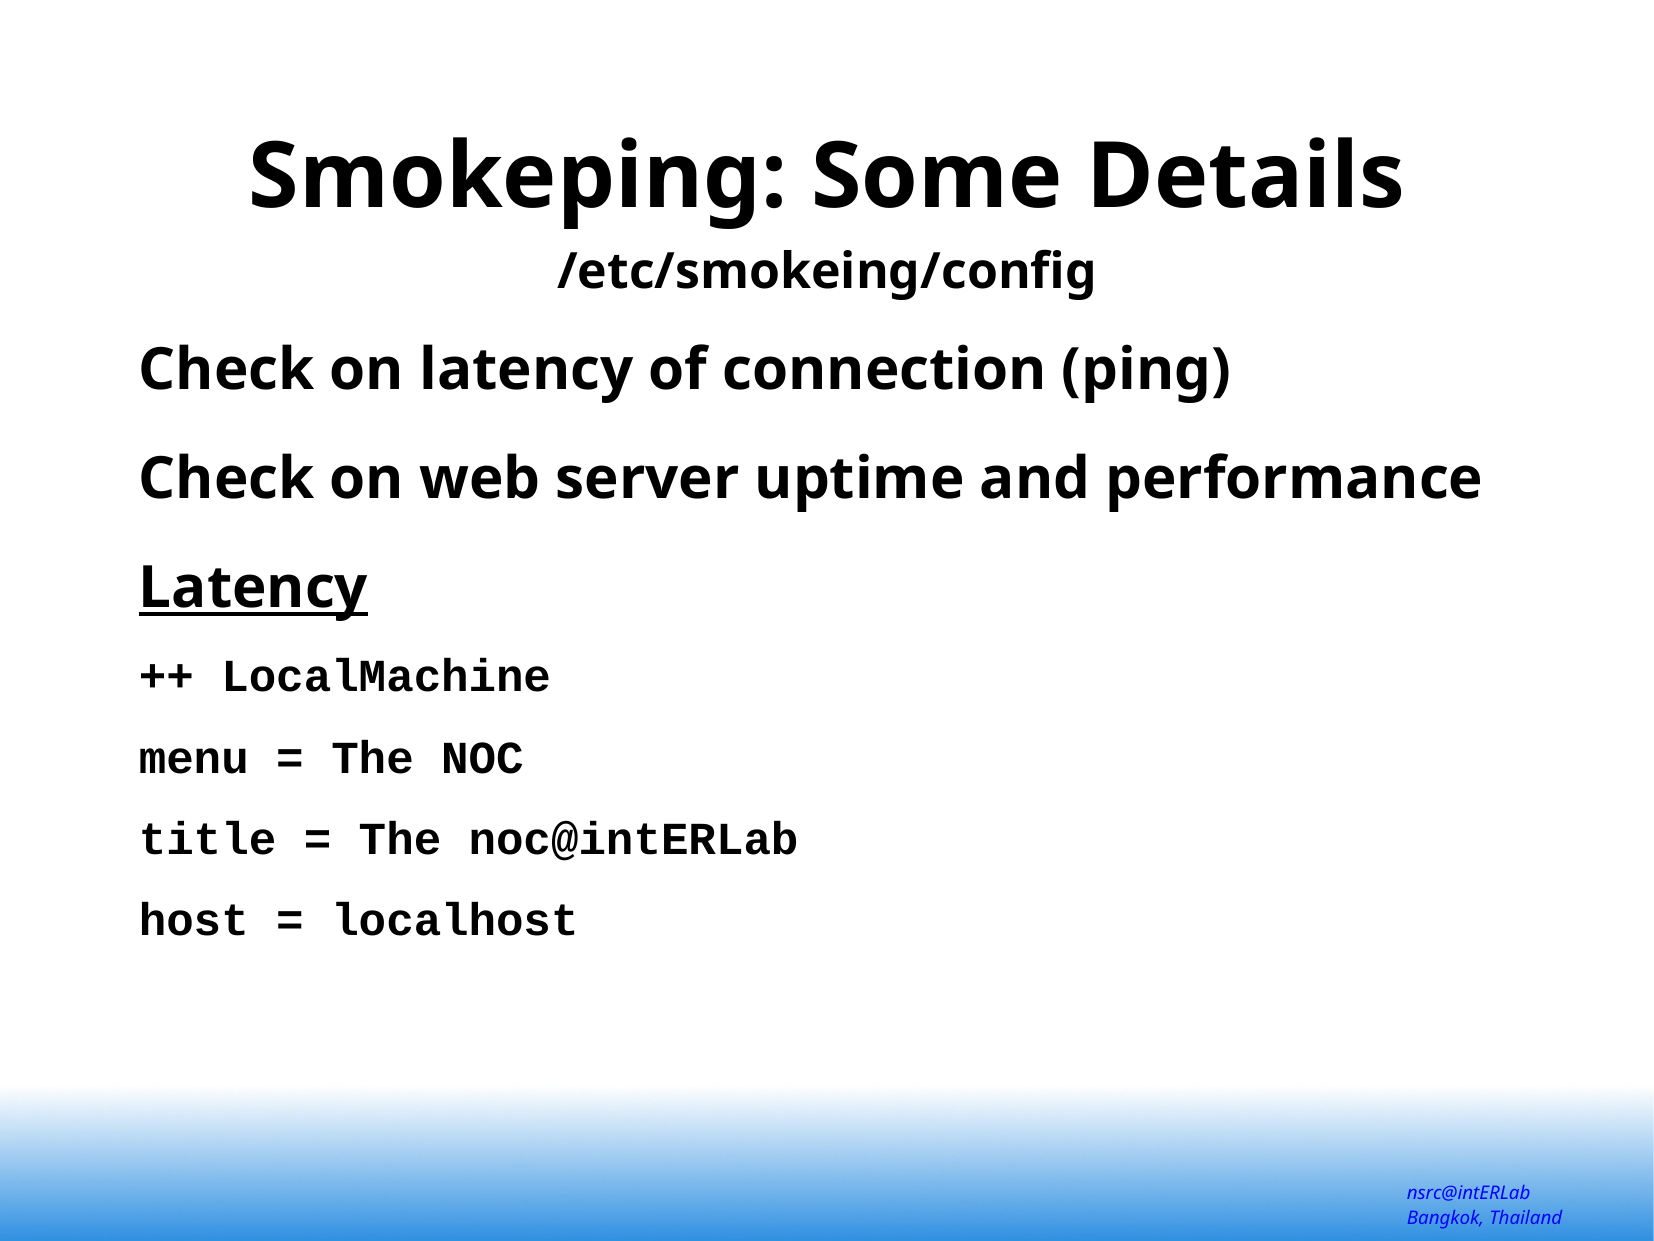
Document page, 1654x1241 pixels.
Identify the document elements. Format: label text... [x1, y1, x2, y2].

list Check on latency of connection (ping) Check on web server uptime and performance Latency ++ LocalMachine menu = The NOC title = The noc@intERLab host = localhost [121, 327, 1559, 1117]
title Smokeping: Some Details /etc/smokeing/config [121, 102, 1534, 311]
picture [0, 1083, 1654, 1241]
